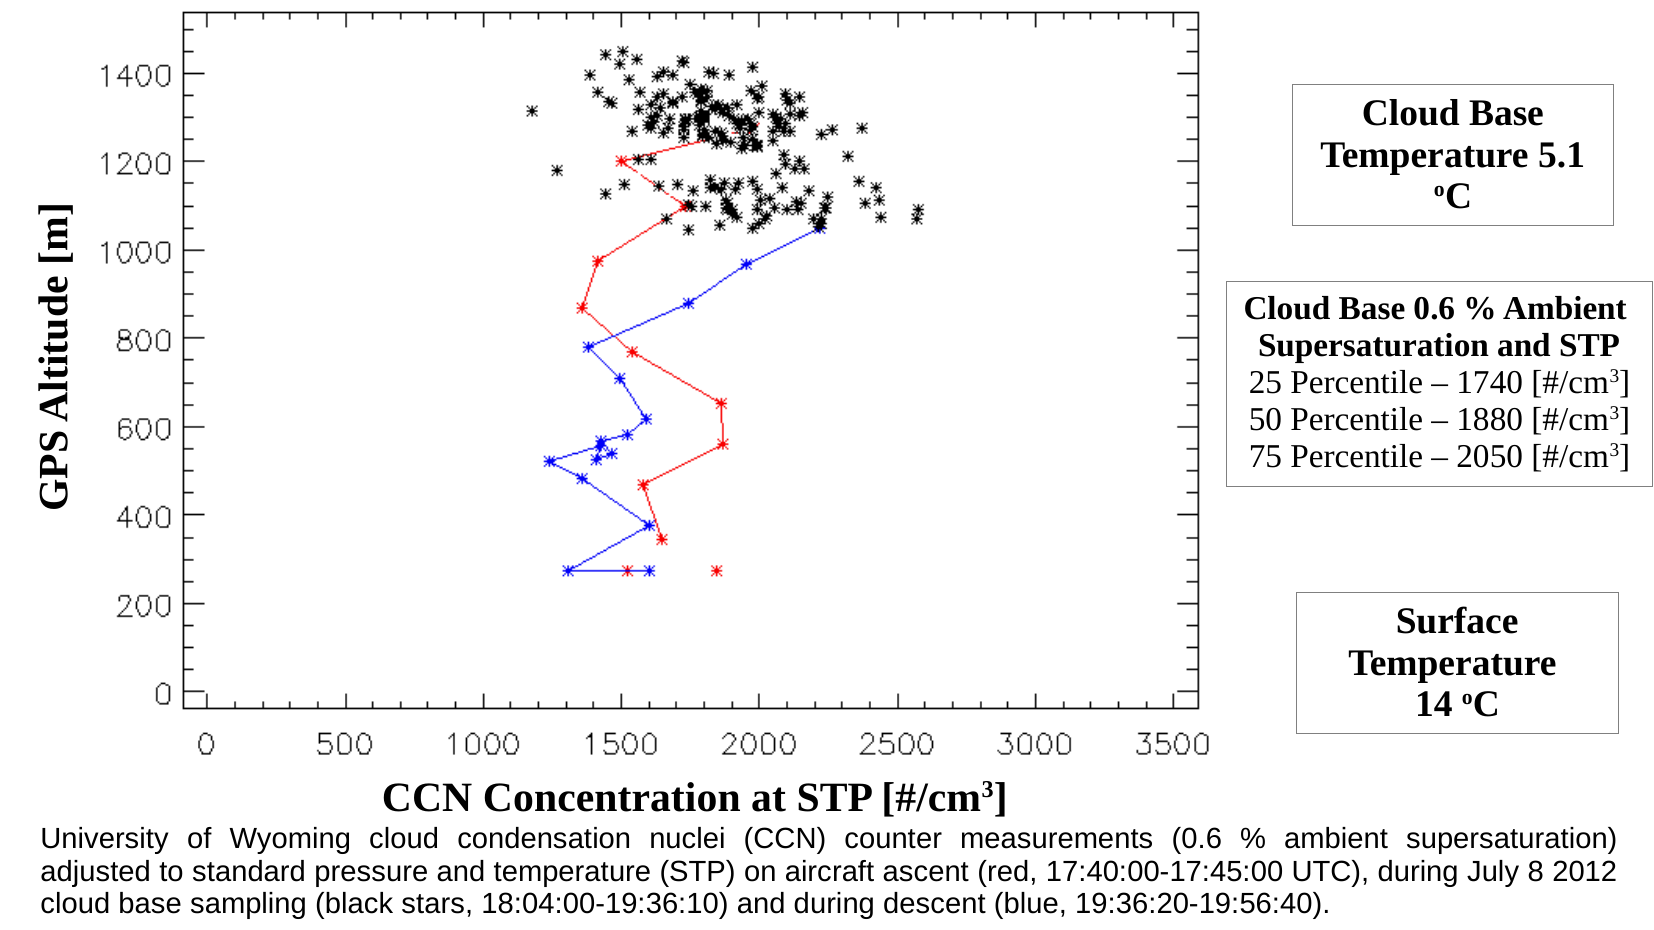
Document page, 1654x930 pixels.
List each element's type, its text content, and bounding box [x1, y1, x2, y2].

text_box Cloud Base Temperature 5.1 oC [1292, 84, 1614, 226]
text_box Cloud Base 0.6 % Ambient Supersaturation and STP 25 Percentile – 1740 [#/cm3] 50 Percentile – 1880 [#/cm3] 75 Percentile – 2050 [#/cm3] [1226, 281, 1653, 487]
picture [25, 3, 1276, 814]
text_box CCN Concentration at STP [#/cm3] [174, 762, 1216, 813]
text_box Surface Temperature 14 oC [1296, 592, 1619, 734]
text_box GPS Altitude [m] [18, 177, 85, 538]
text_box University of Wyoming cloud condensation nuclei (CCN) counter measurements (0.6 % ambient supersaturation) adjusted to standard pressure and temperature (STP) on aircraft ascent (red, 17:40:00-17:45:00 UTC), during July 8 2012 cloud base sampling (black stars, 18:04:00-19:36:10) and during descent (blue, 19:36:20-19:56:40). [25, 814, 1635, 928]
